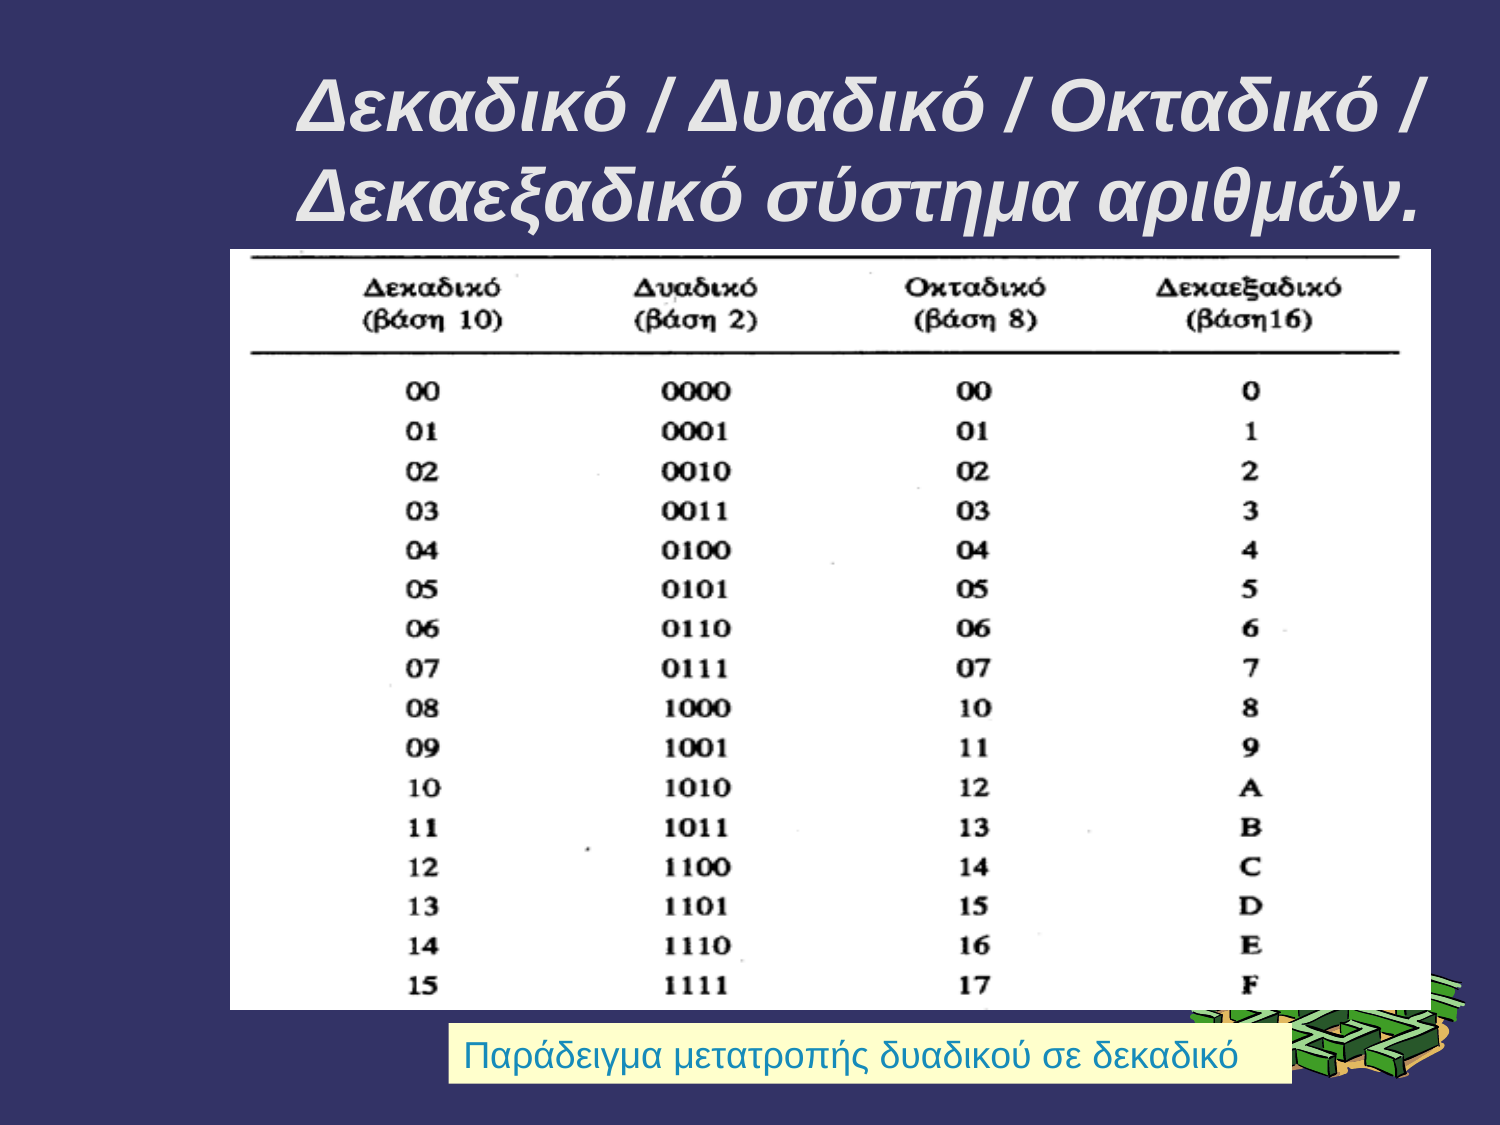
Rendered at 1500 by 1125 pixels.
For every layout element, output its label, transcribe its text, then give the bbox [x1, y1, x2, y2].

picture [230, 249, 1431, 1010]
title Δεκαδικό / Δυαδικό / Οκταδικό / Δεκαεξαδικό σύστημα αριθμών. [225, 48, 1500, 237]
text_box Παράδειγμα μετατροπής δυαδικού σε δεκαδικό [448, 1023, 1292, 1084]
